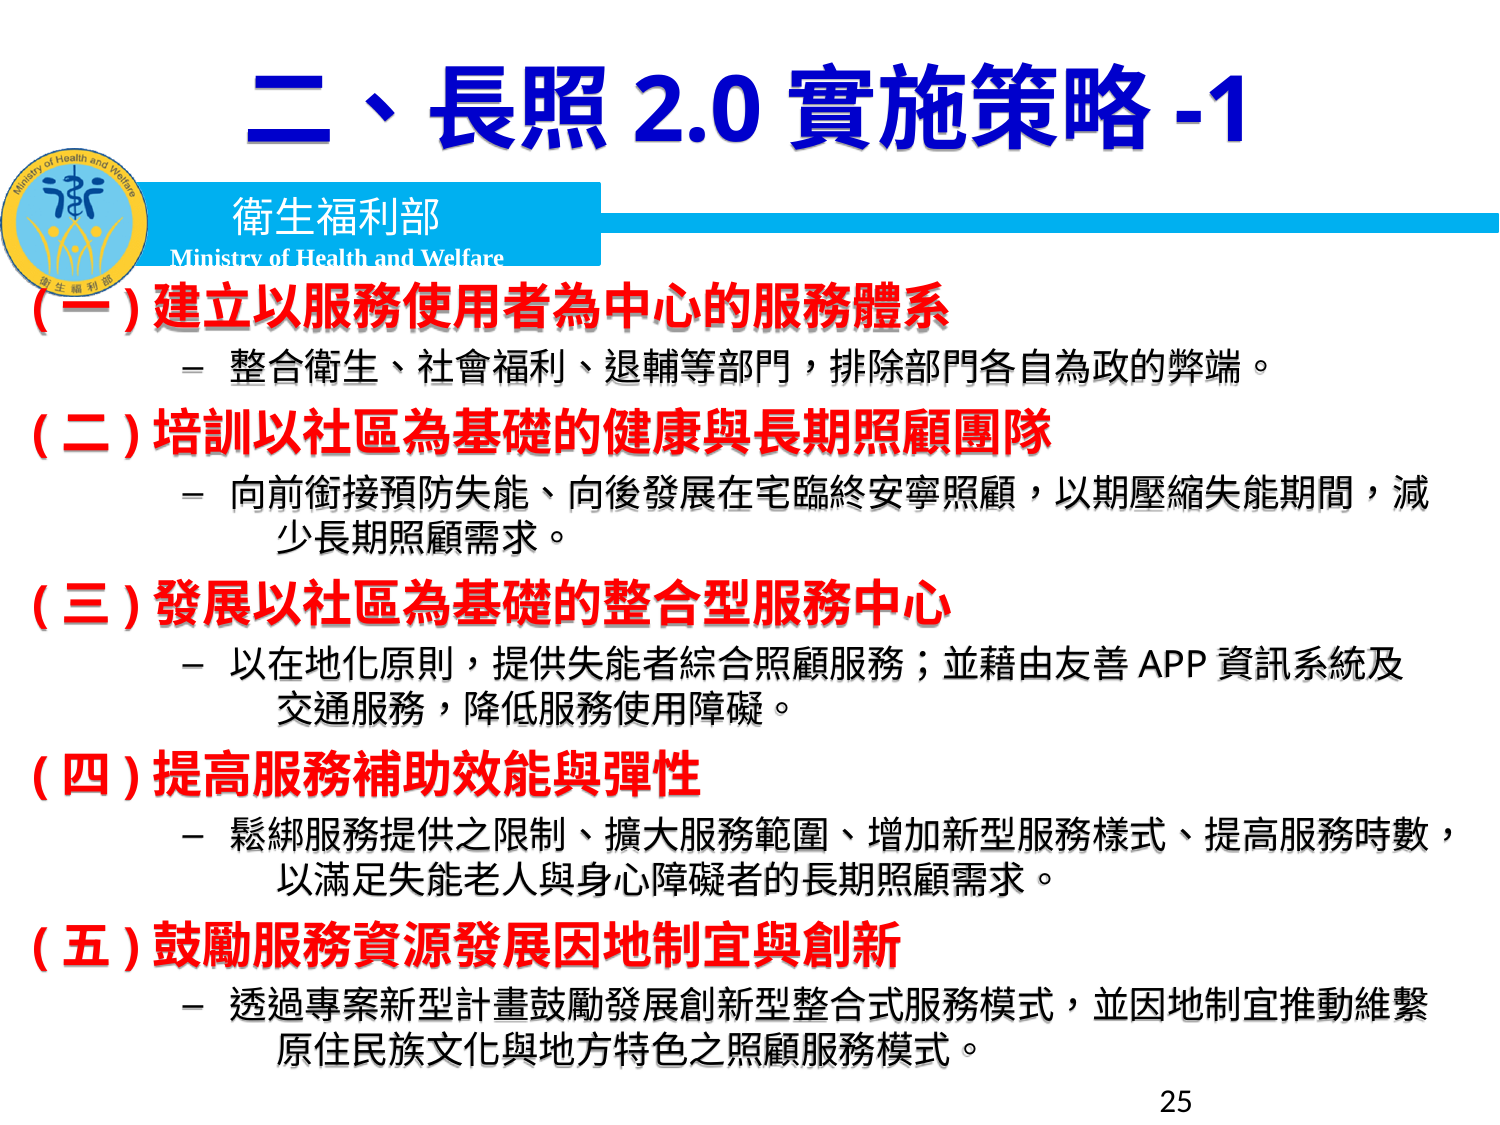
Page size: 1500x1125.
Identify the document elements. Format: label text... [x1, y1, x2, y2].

text_box 25 [1144, 1069, 1495, 1125]
list (一)建立以服務使用者為中心的服務體系 整合衛生、社會福利、退輔等部門，排除部門各自為政的弊端。 (二)培訓以社區為基礎的健康與長期照顧團隊 向前銜接預防失能、向後發展在宅臨終安寧照顧，以期壓縮失能期間，減少長期照顧需求。 (三)發展以社區為基礎的整合型服務中心 以在地化原則，提供失能者綜合照顧服務；並藉由友善APP資訊系統及交通服務，降低服務使用障礙。 (四)提高服務補助效能與彈性 鬆綁服務提供之限制、擴大服務範圍、增加新型服務樣式、提高服務時數，以滿足失能老人與身心障礙者的長期照顧需求。 (五)鼓勵服務資源發展因地制宜與創新 透過專案新型計畫鼓勵發展創新型整合式服務模式，並因地制宜推動維繫原住民族文化與地方特色之照顧服務模式。 [17, 267, 1447, 1125]
title 二、長照2.0實施策略-1 [64, 42, 1436, 160]
